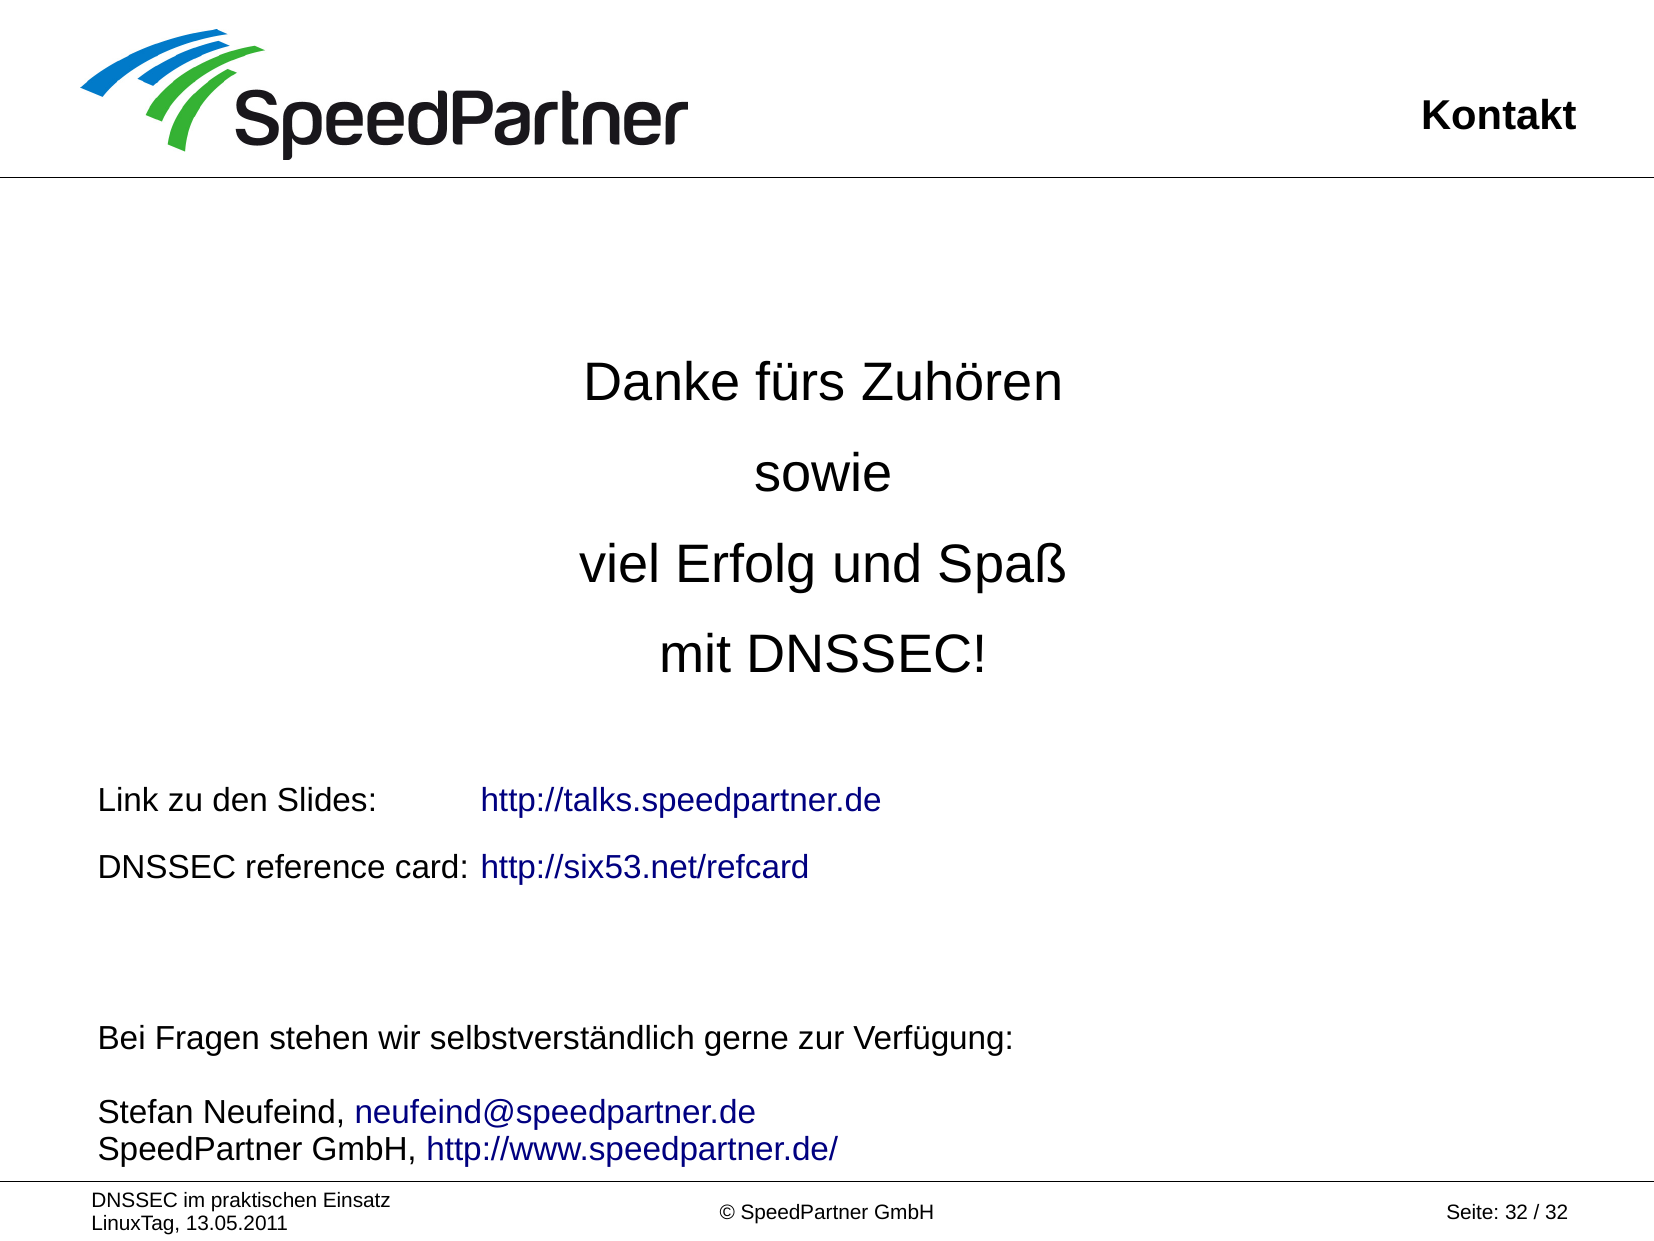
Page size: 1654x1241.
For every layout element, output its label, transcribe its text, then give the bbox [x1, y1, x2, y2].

text_box Danke fürs Zuhören sowie viel Erfolg und Spaß mit DNSSEC! Link zu den Slides: http://talks.speedpartner.de DNSSEC reference card: http://six53.net/refcard Bei Fragen stehen wir selbstverständlich gerne zur Verfügung: Stefan Neufeind, neufeind@speedpartner.de SpeedPartner GmbH, http://www.speedpartner.de/ [82, 253, 1565, 1175]
title Kontakt [602, 70, 1577, 160]
picture [80, 29, 688, 160]
